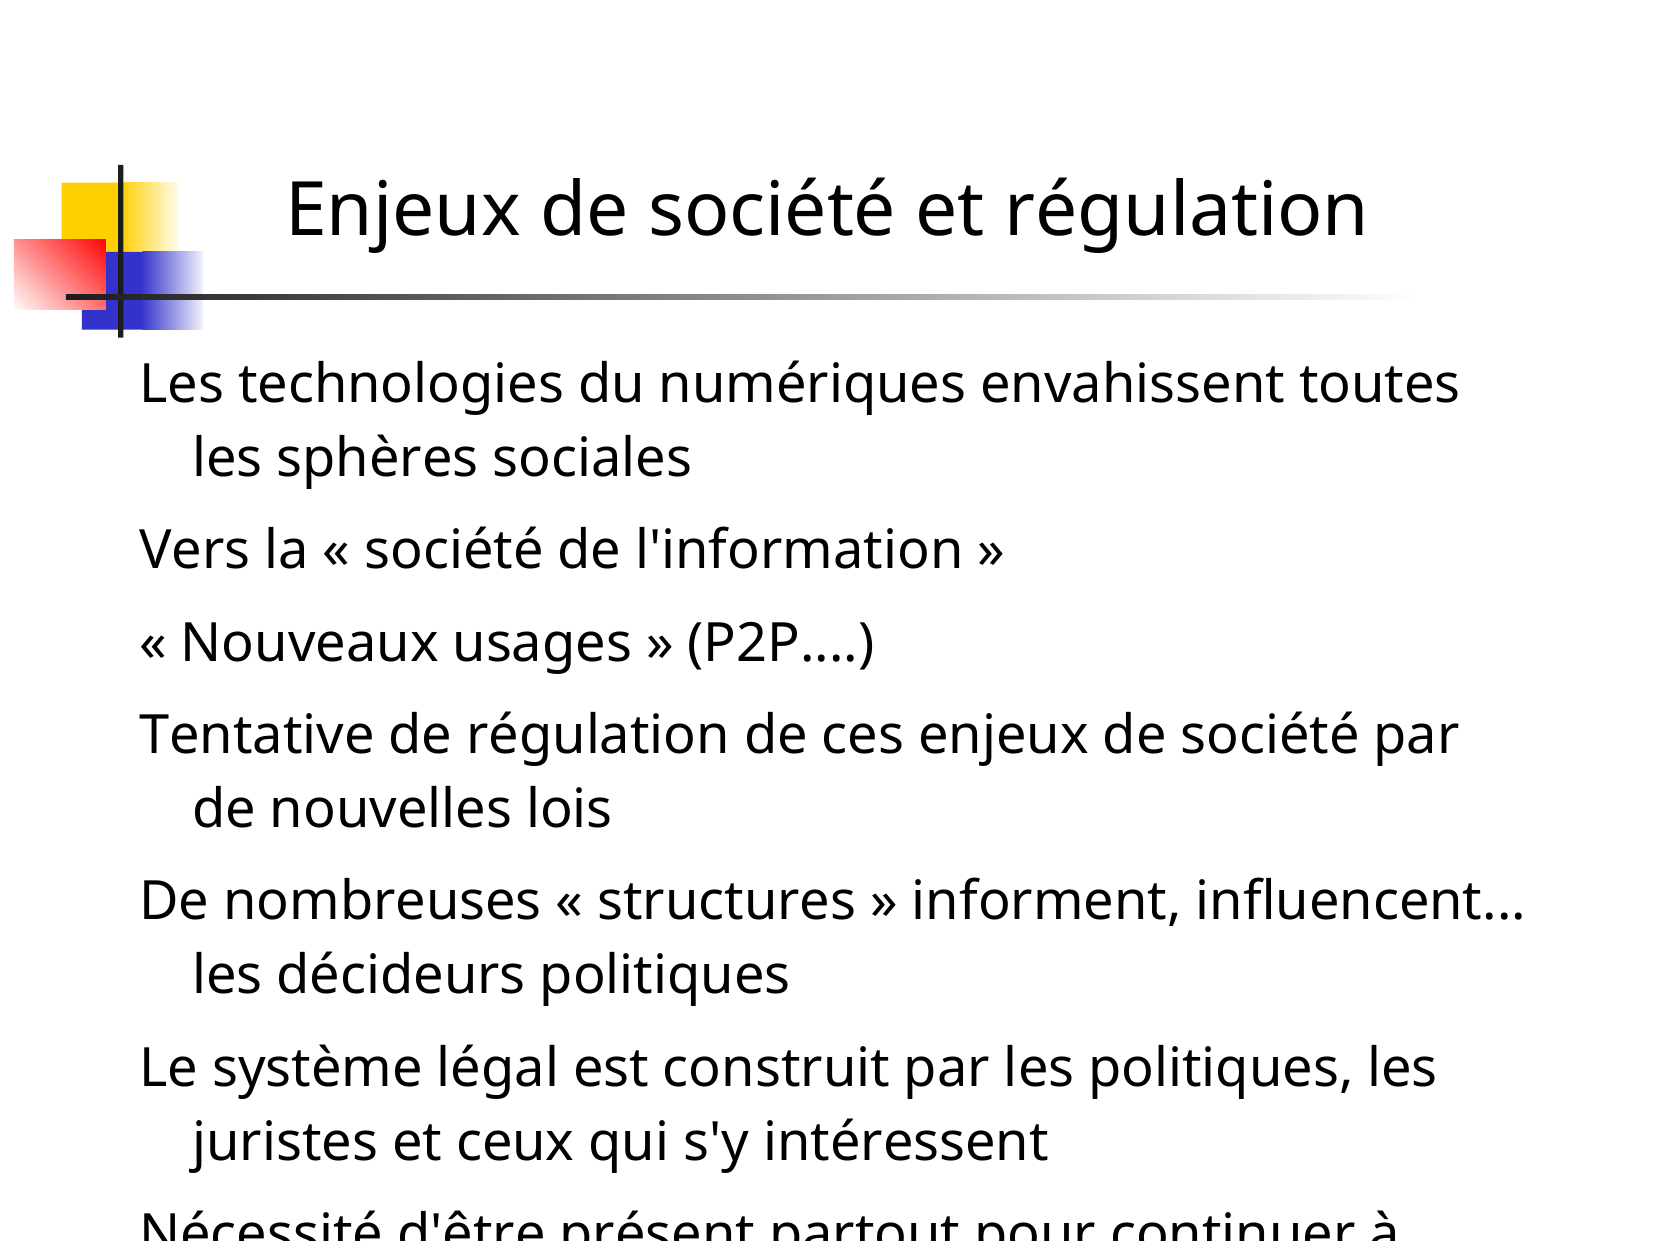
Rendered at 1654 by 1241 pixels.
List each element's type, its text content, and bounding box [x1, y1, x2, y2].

title Enjeux de société et régulation [121, 102, 1534, 311]
list Les technologies du numériques envahissent toutes les sphères sociales Vers la « société de l'information » « Nouveaux usages » (P2P....) Tentative de régulation de ces enjeux de société par de nouvelles lois De nombreuses « structures » informent, influencent... les décideurs politiques Le système légal est construit par les politiques, les juristes et ceux qui s'y intéressent Nécessité d'être présent partout pour continuer à dégager des espaces de libertés [121, 344, 1534, 1241]
